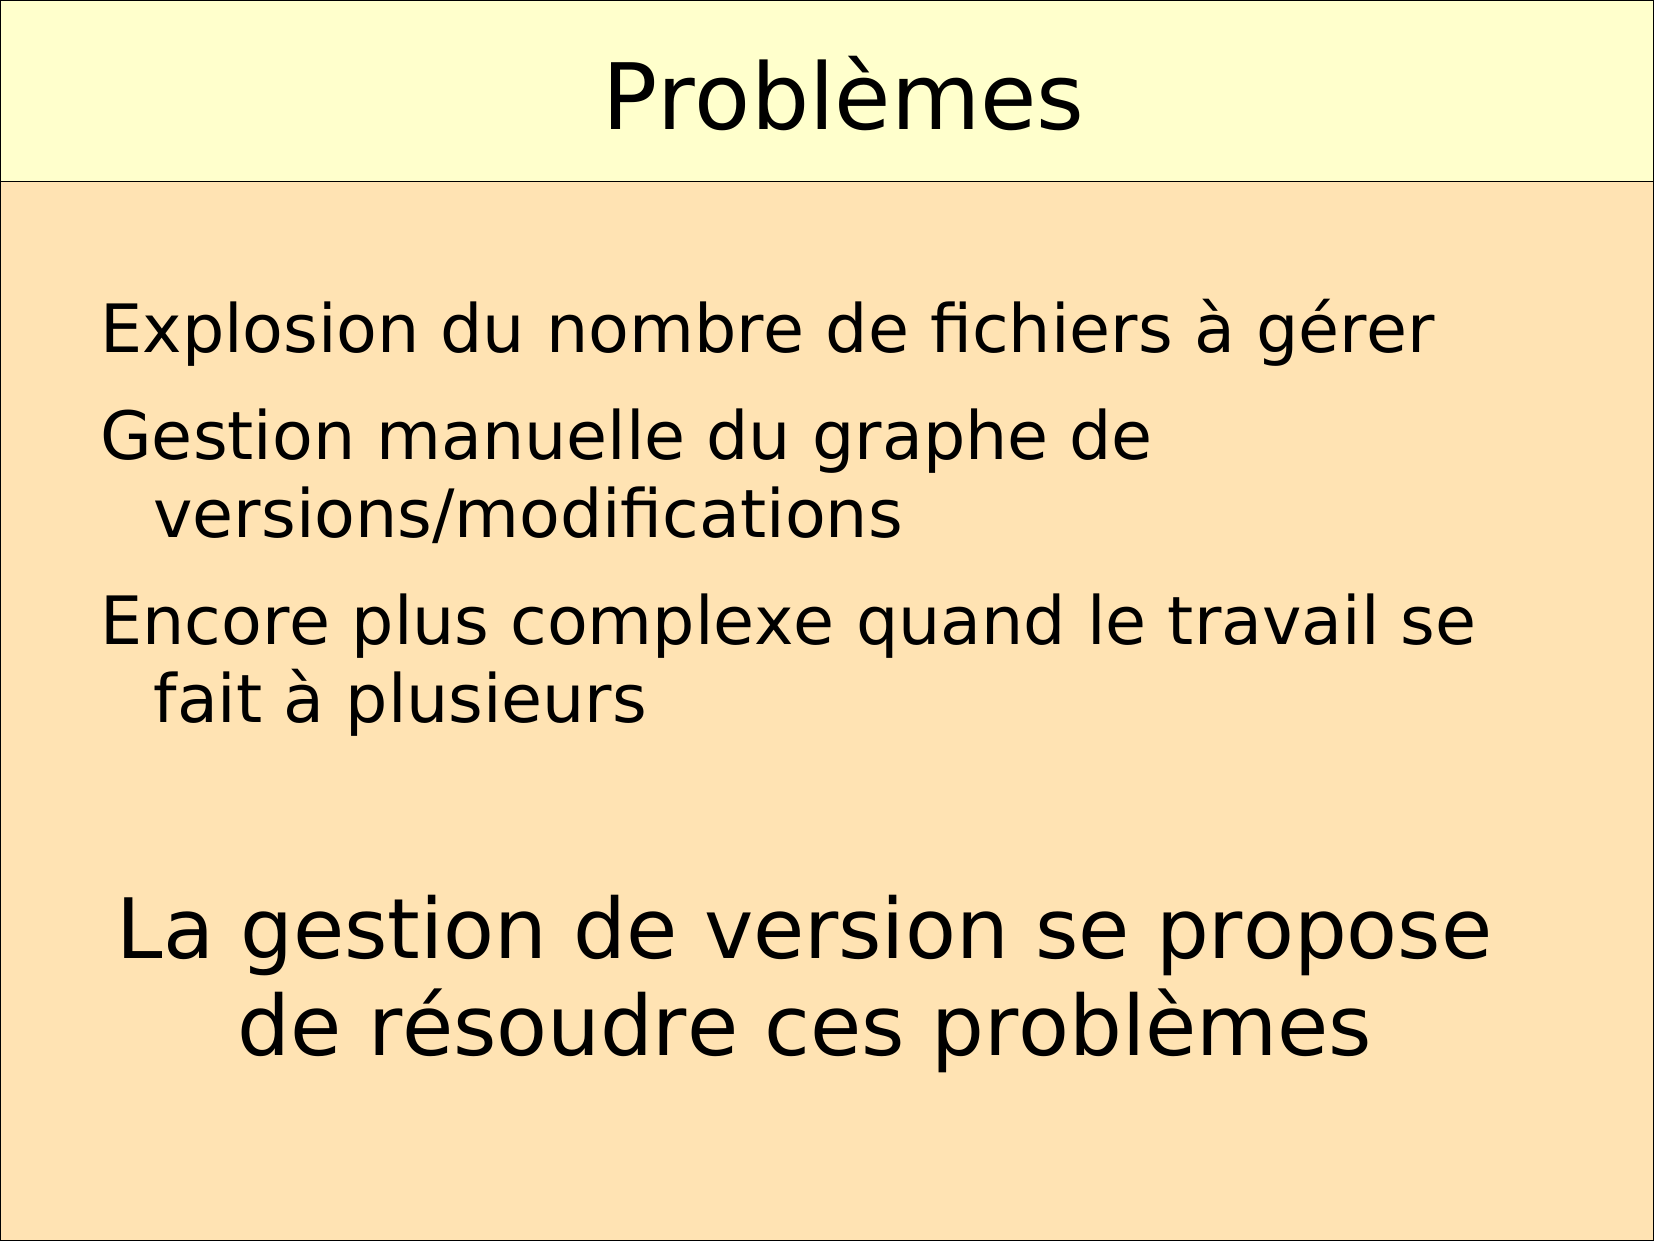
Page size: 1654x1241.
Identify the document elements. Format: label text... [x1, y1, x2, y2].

title Problèmes [135, 37, 1552, 158]
text_box La gestion de version se propose de résoudre ces problèmes [64, 873, 1547, 1083]
list Explosion du nombre de fichiers à gérer Gestion manuelle du graphe de versions/modifications Encore plus complexe quand le travail se fait à plusieurs [82, 290, 1571, 1094]
